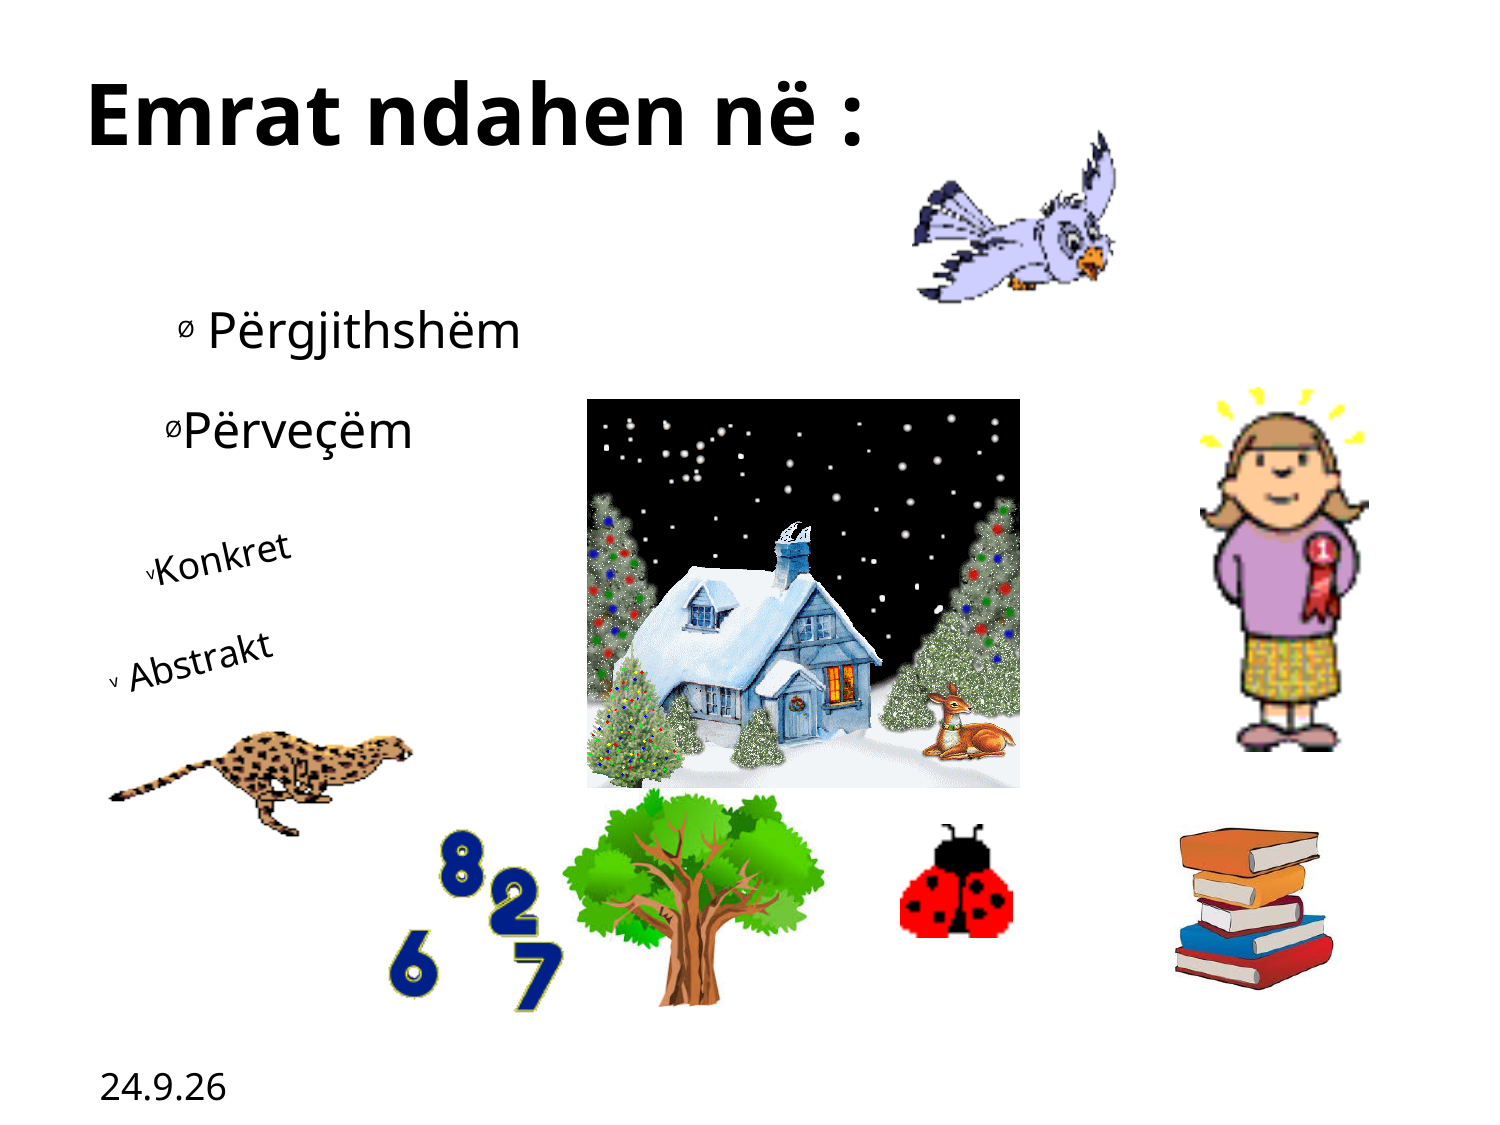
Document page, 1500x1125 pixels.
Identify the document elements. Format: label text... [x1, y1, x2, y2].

picture [1175, 812, 1339, 1007]
text_box Përgjithshëm [162, 287, 554, 364]
text_box Abstrakt [87, 587, 366, 713]
picture [912, 99, 1338, 368]
picture [62, 399, 1020, 1032]
picture [1200, 387, 1369, 752]
text_box Përveçëm [150, 387, 440, 464]
picture [900, 824, 1013, 938]
title Emrat ndahen në : [24, 50, 925, 175]
text_box Konkret [125, 473, 470, 605]
